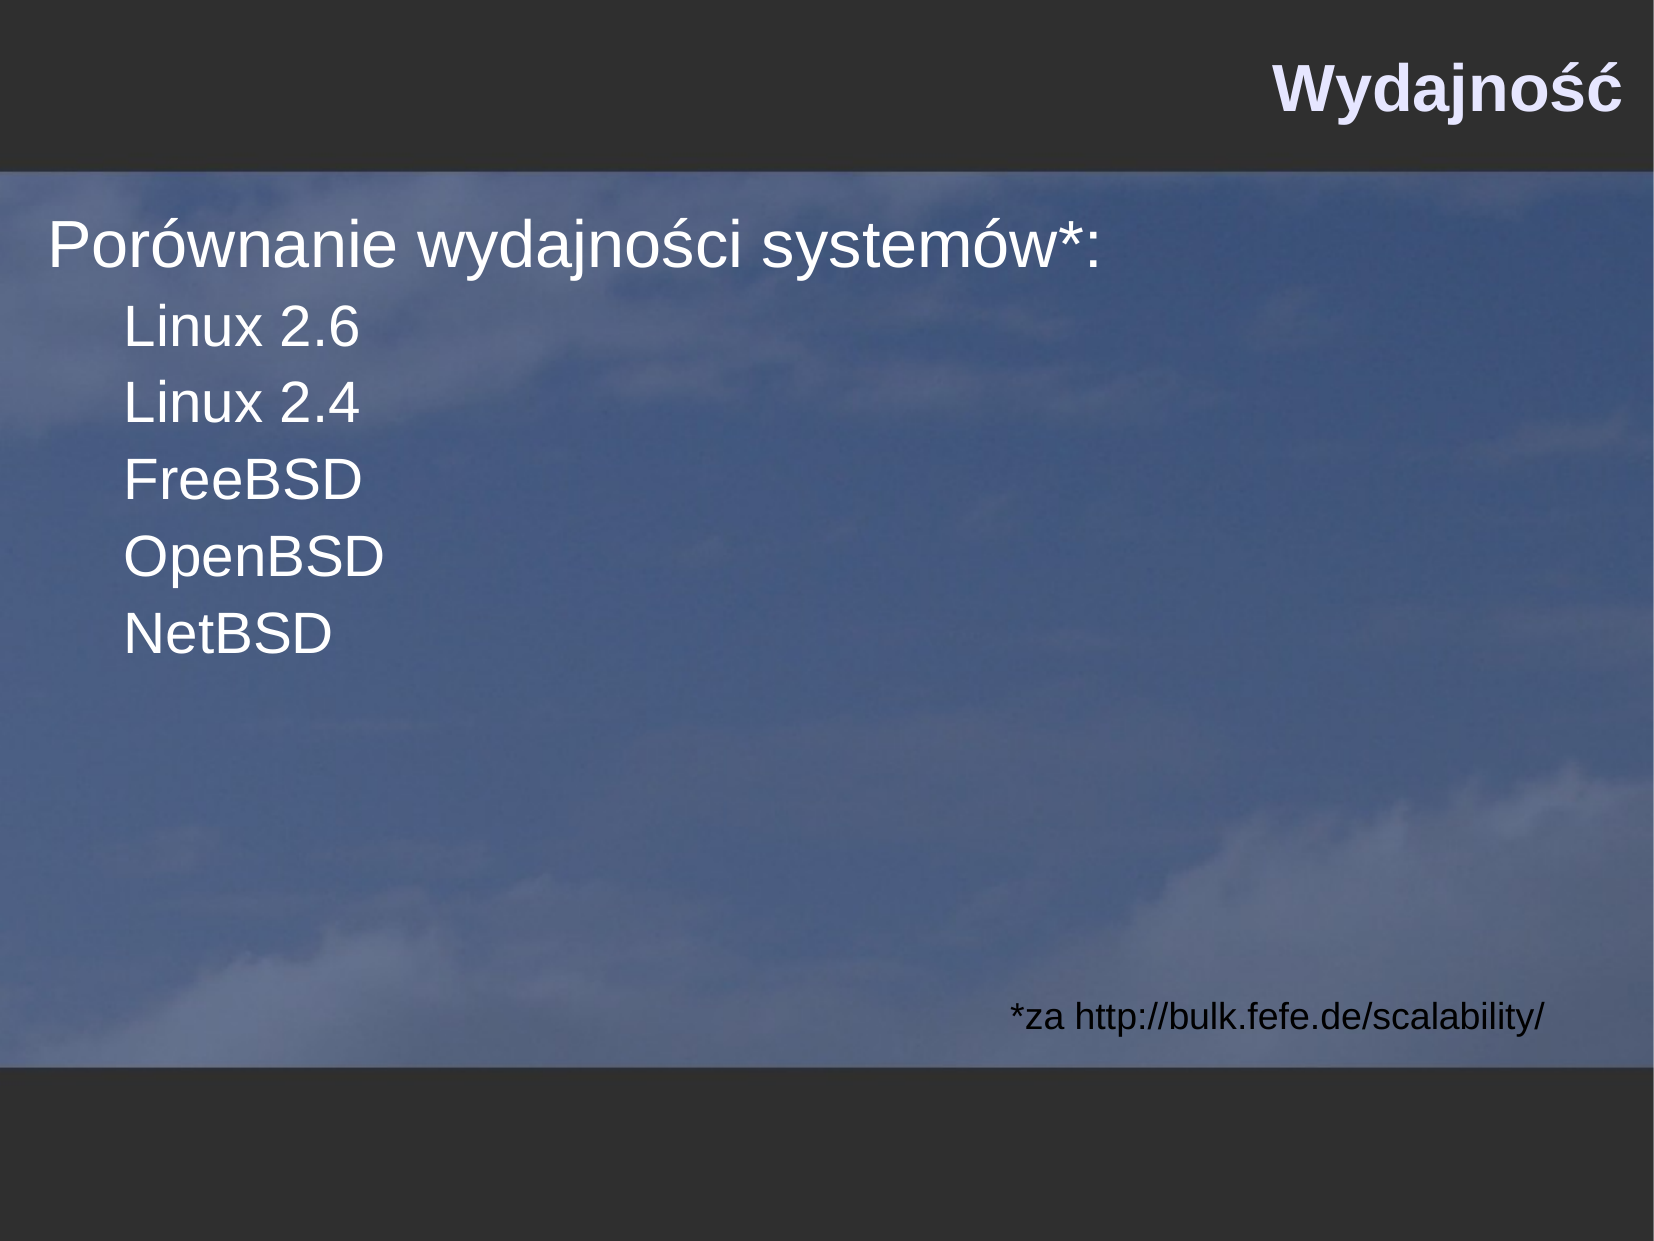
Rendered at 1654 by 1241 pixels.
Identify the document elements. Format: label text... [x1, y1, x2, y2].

picture [0, 0, 1654, 1241]
text_box Tomek Jurkiewicz*za http://bulk.fefe.de/scalability/ [984, 987, 1654, 1063]
list Porównanie wydajności systemów*: Linux 2.6 Linux 2.4 FreeBSD OpenBSD NetBSD [29, 206, 1625, 1034]
title Wydajność [29, 29, 1625, 148]
